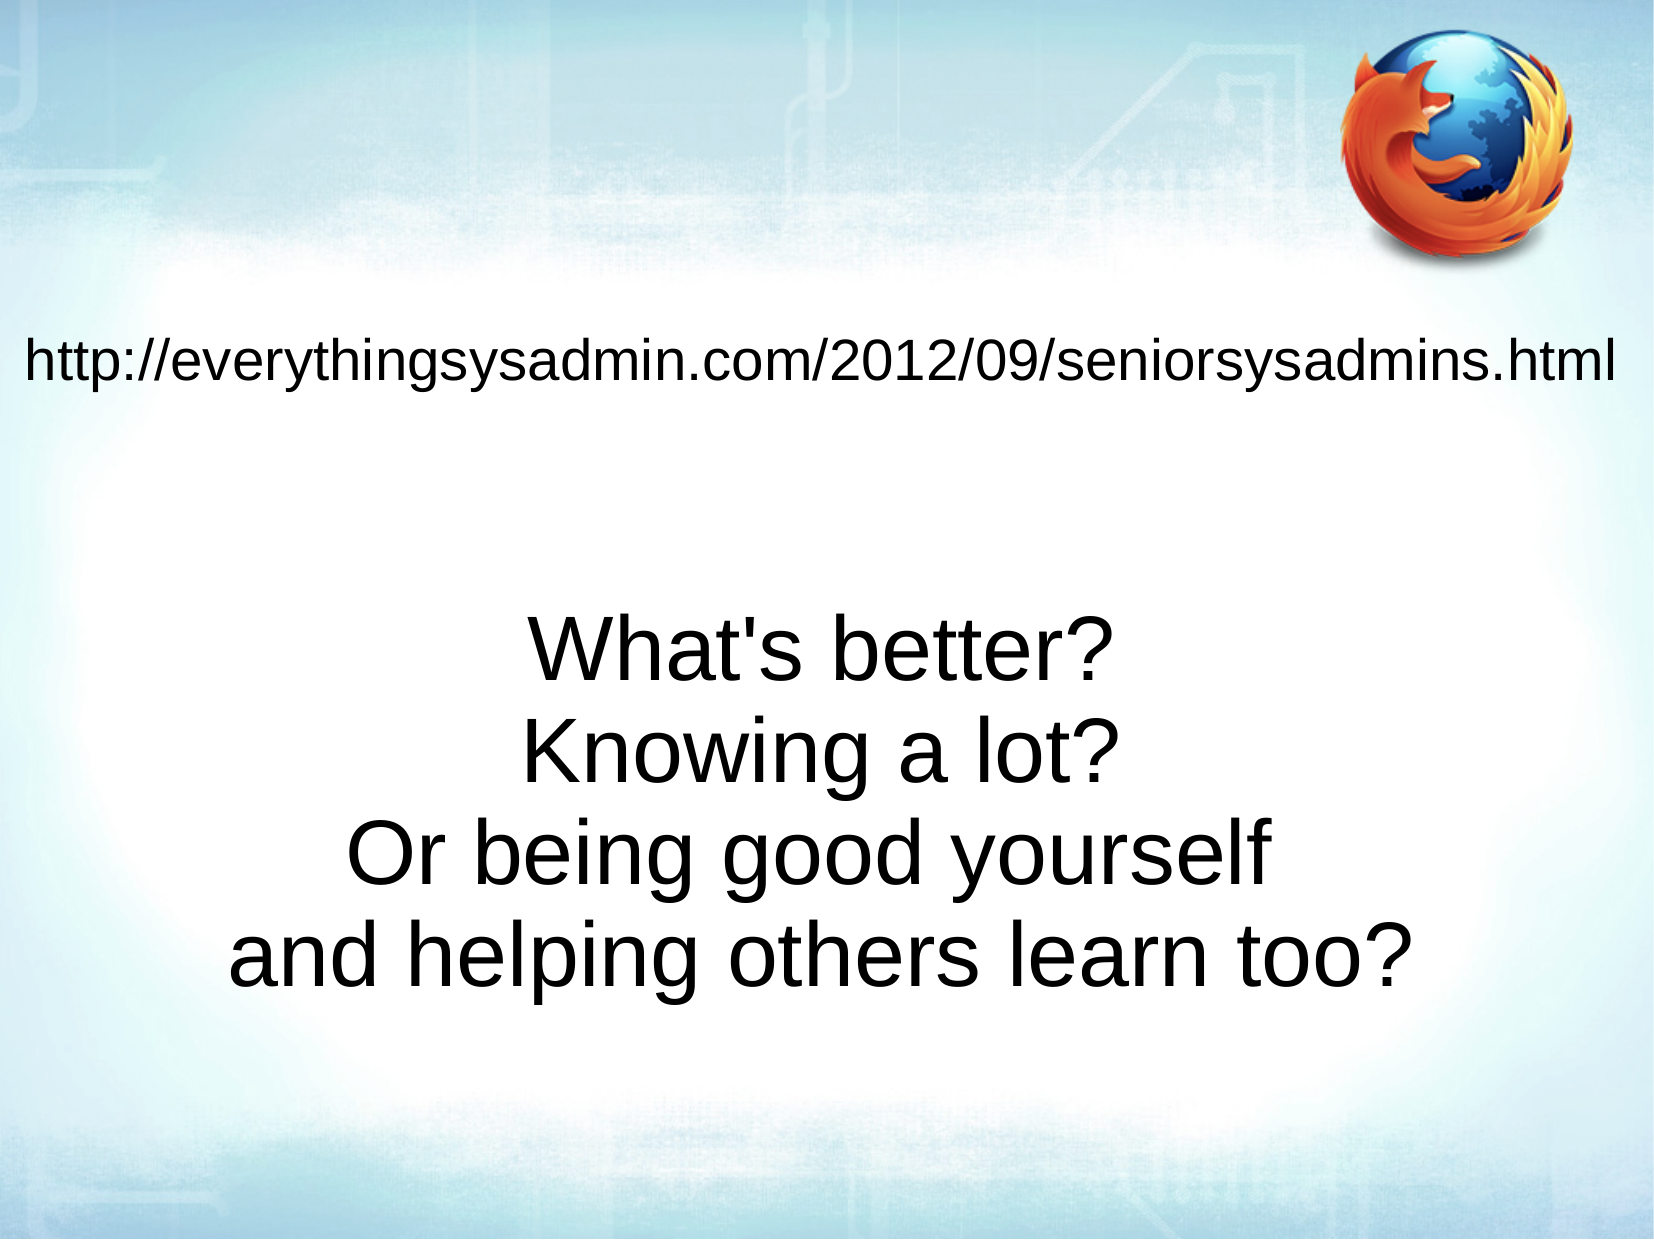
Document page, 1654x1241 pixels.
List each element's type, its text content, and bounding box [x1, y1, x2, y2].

picture [0, 0, 1654, 1239]
title http://everythingsysadmin.com/2012/09/seniorsysadmins.html What's better? Knowing a lot? Or being good yourself and helping others learn too? [13, 328, 1630, 1008]
